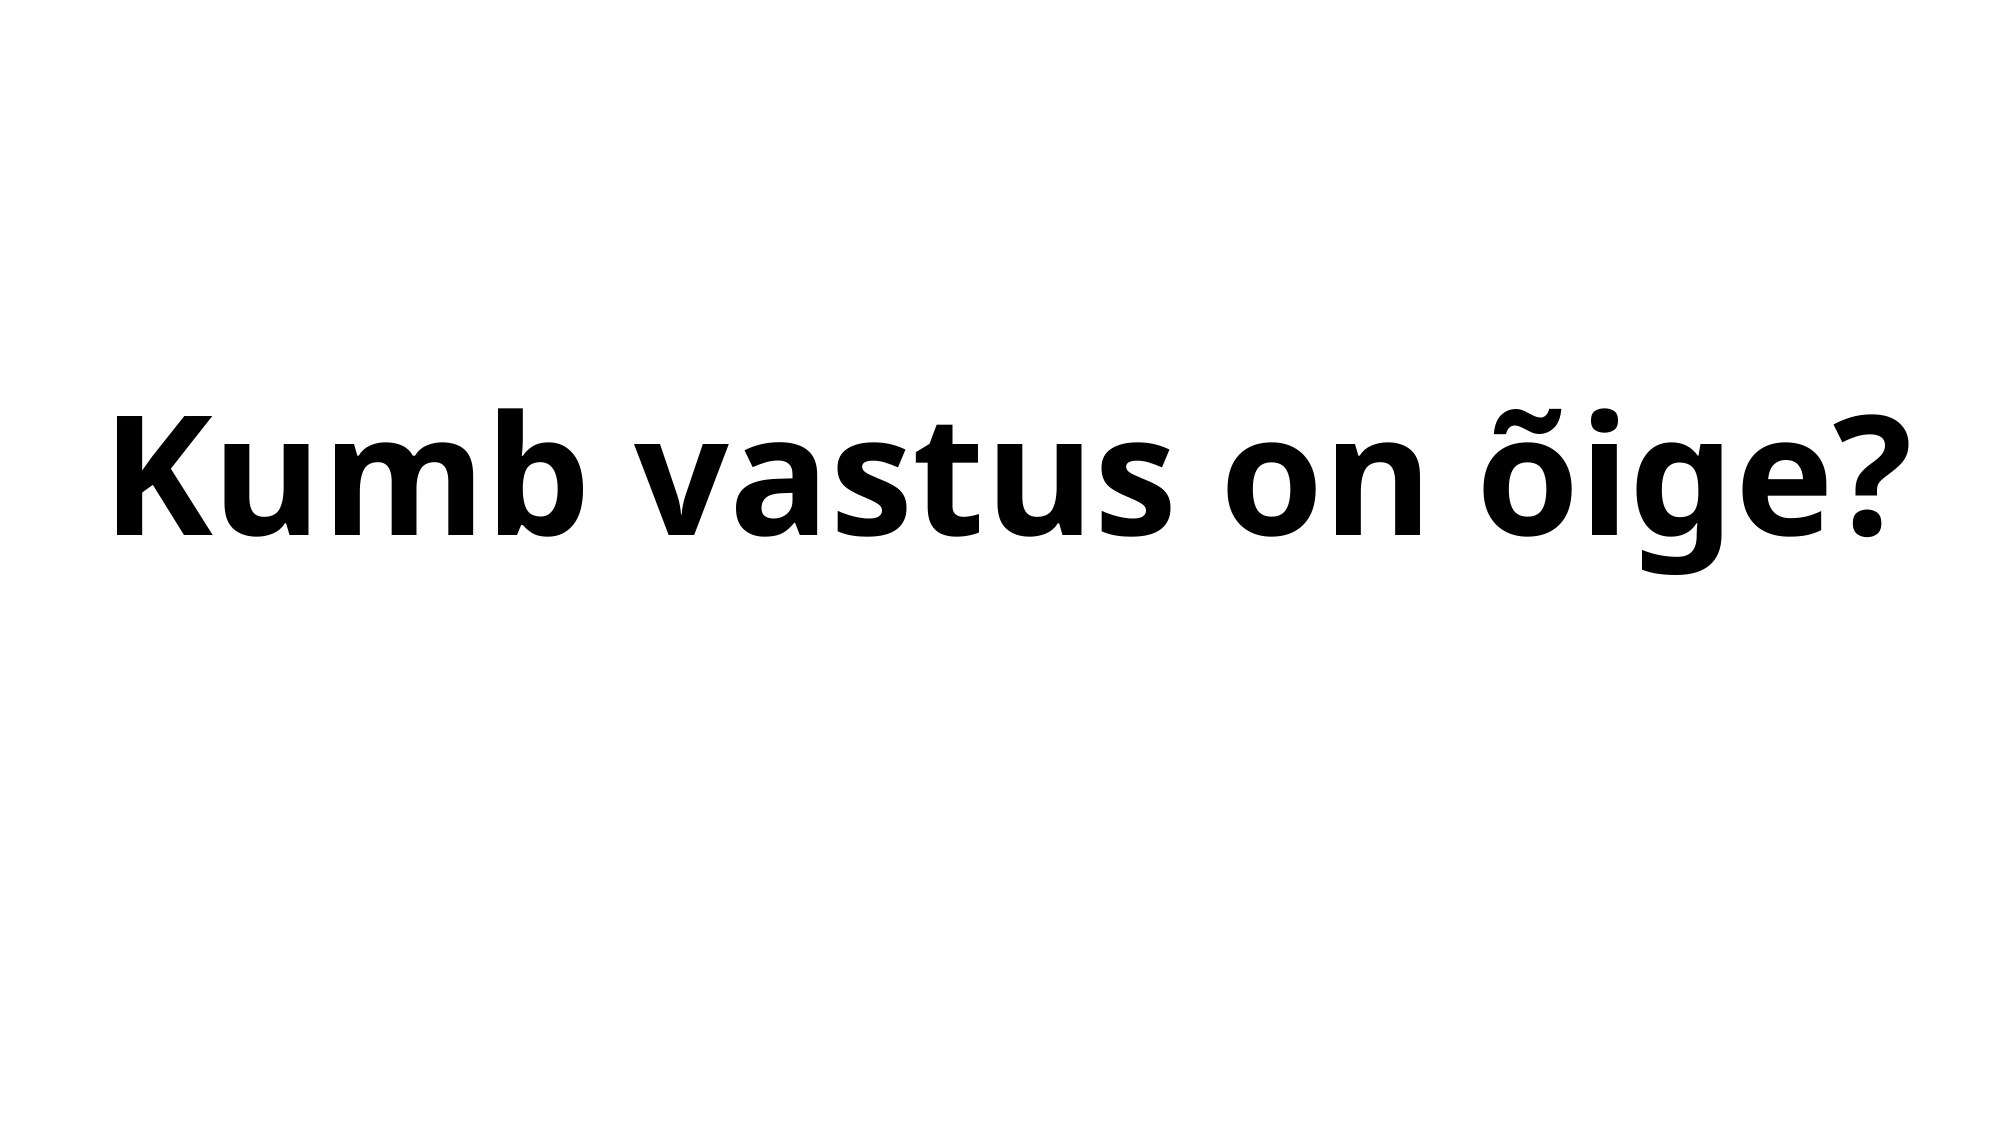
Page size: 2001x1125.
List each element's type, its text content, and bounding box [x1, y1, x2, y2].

title Kumb vastus on õige? [40, 303, 1977, 660]
